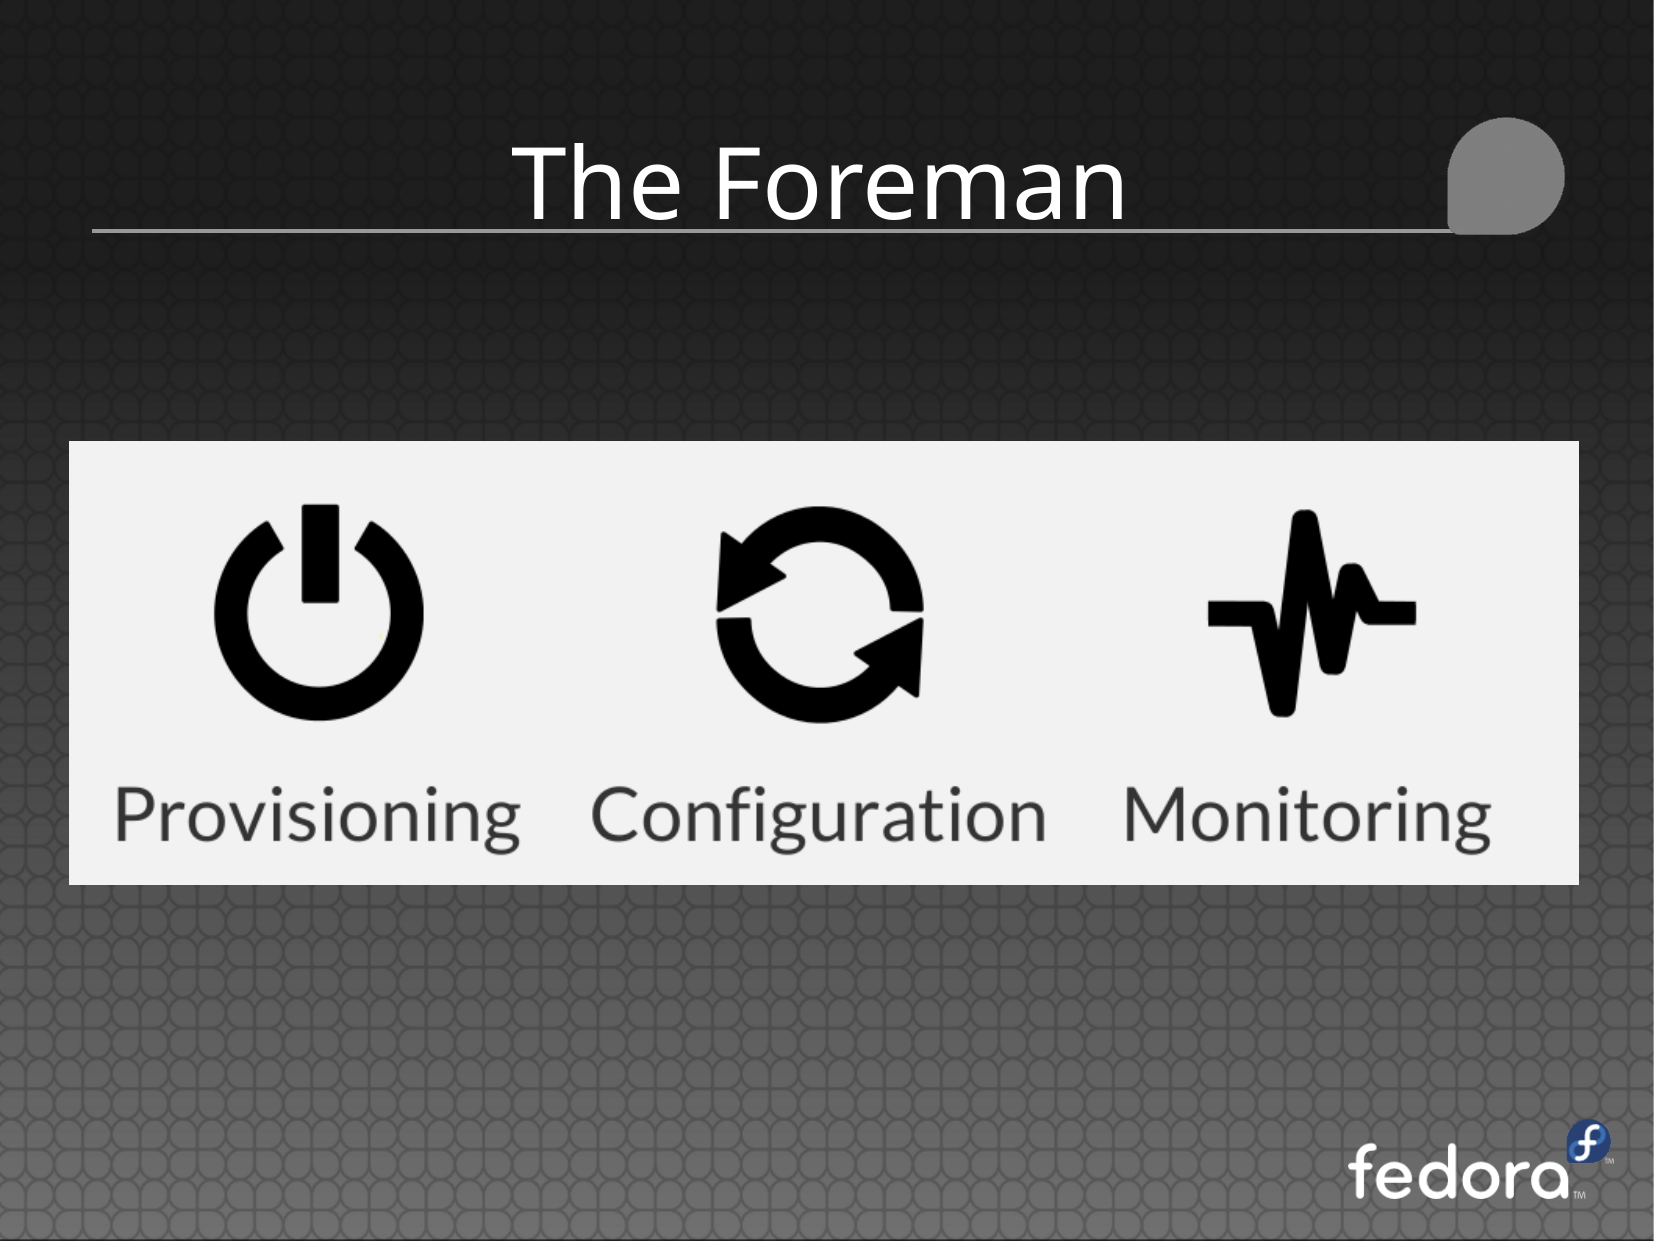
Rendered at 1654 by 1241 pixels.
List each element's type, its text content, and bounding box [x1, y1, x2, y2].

title The Foreman [76, 112, 1566, 249]
picture [0, 0, 1654, 1241]
